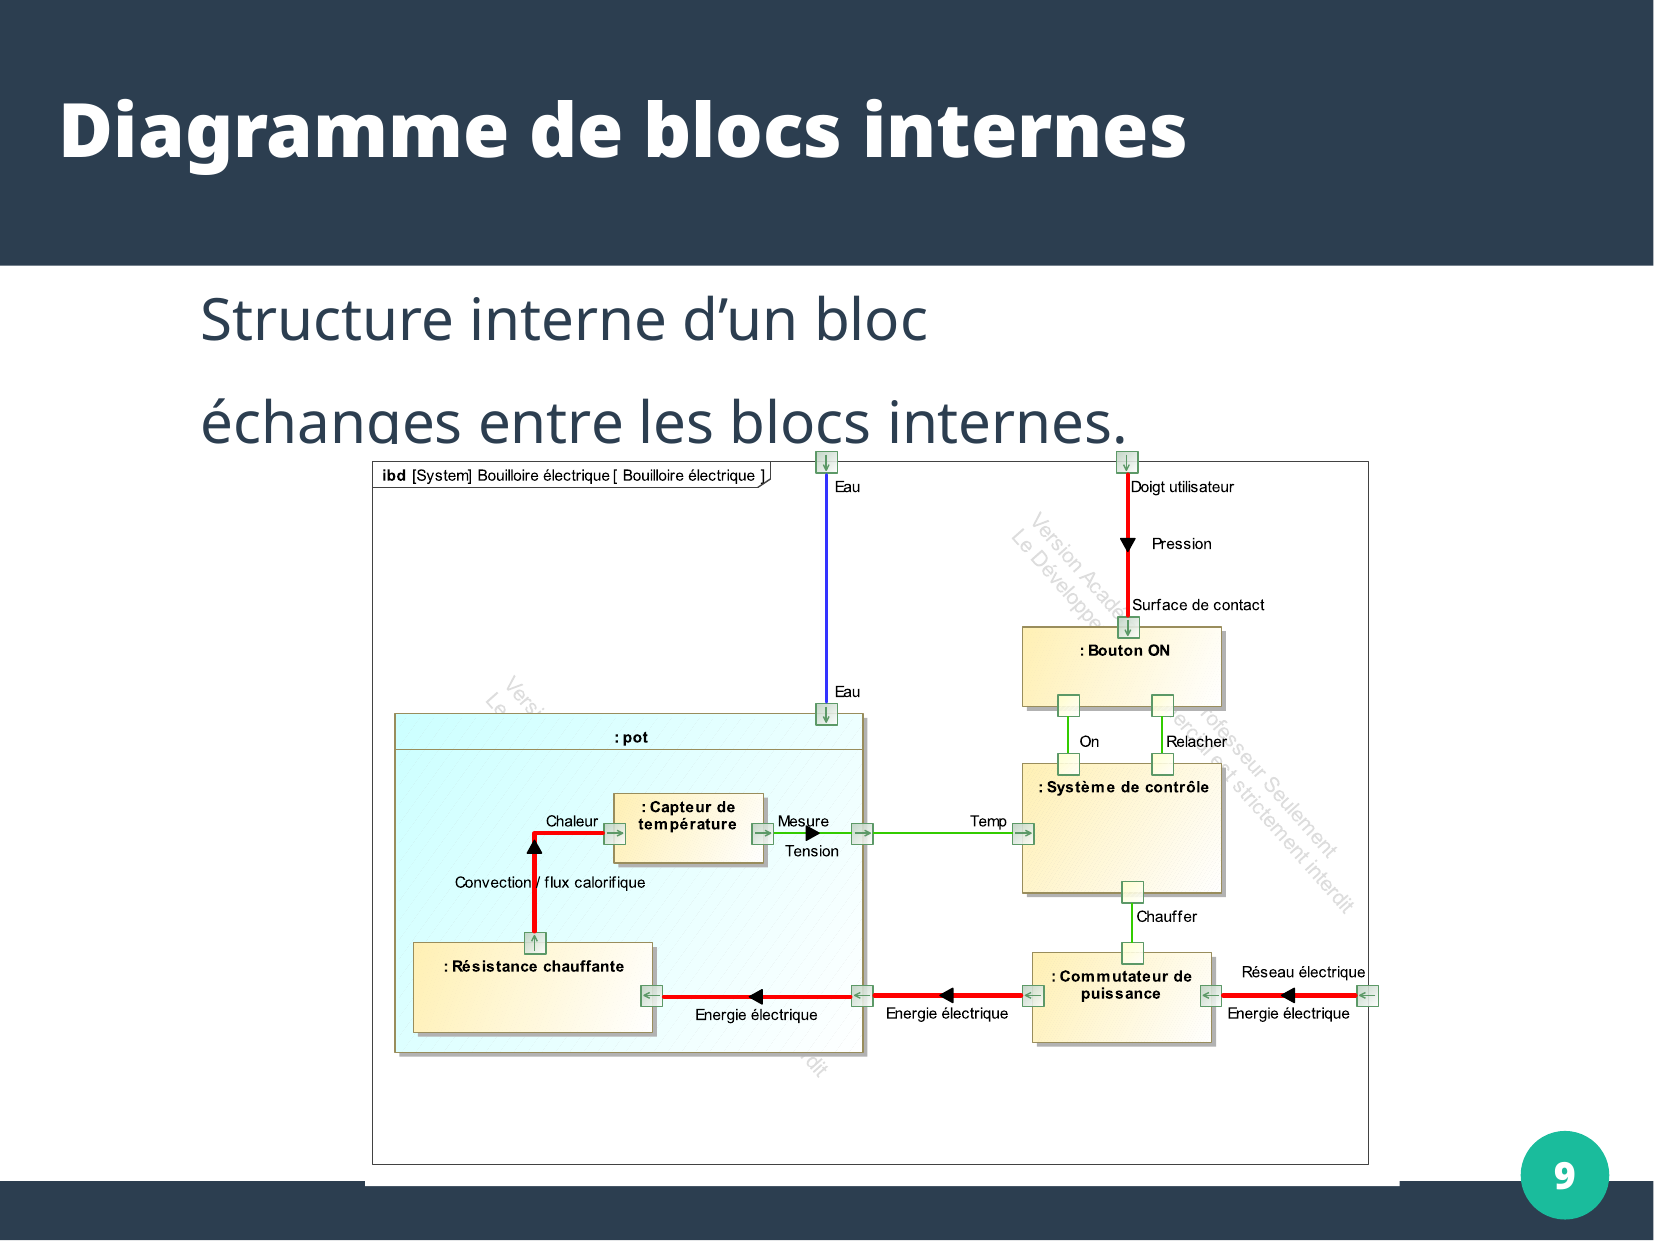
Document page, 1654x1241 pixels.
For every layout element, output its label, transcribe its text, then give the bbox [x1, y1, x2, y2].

title Diagramme de blocs internes [59, 49, 1595, 207]
list Structure interne d’un bloc échanges entre les blocs internes. [59, 278, 1595, 489]
picture [365, 444, 1400, 1187]
